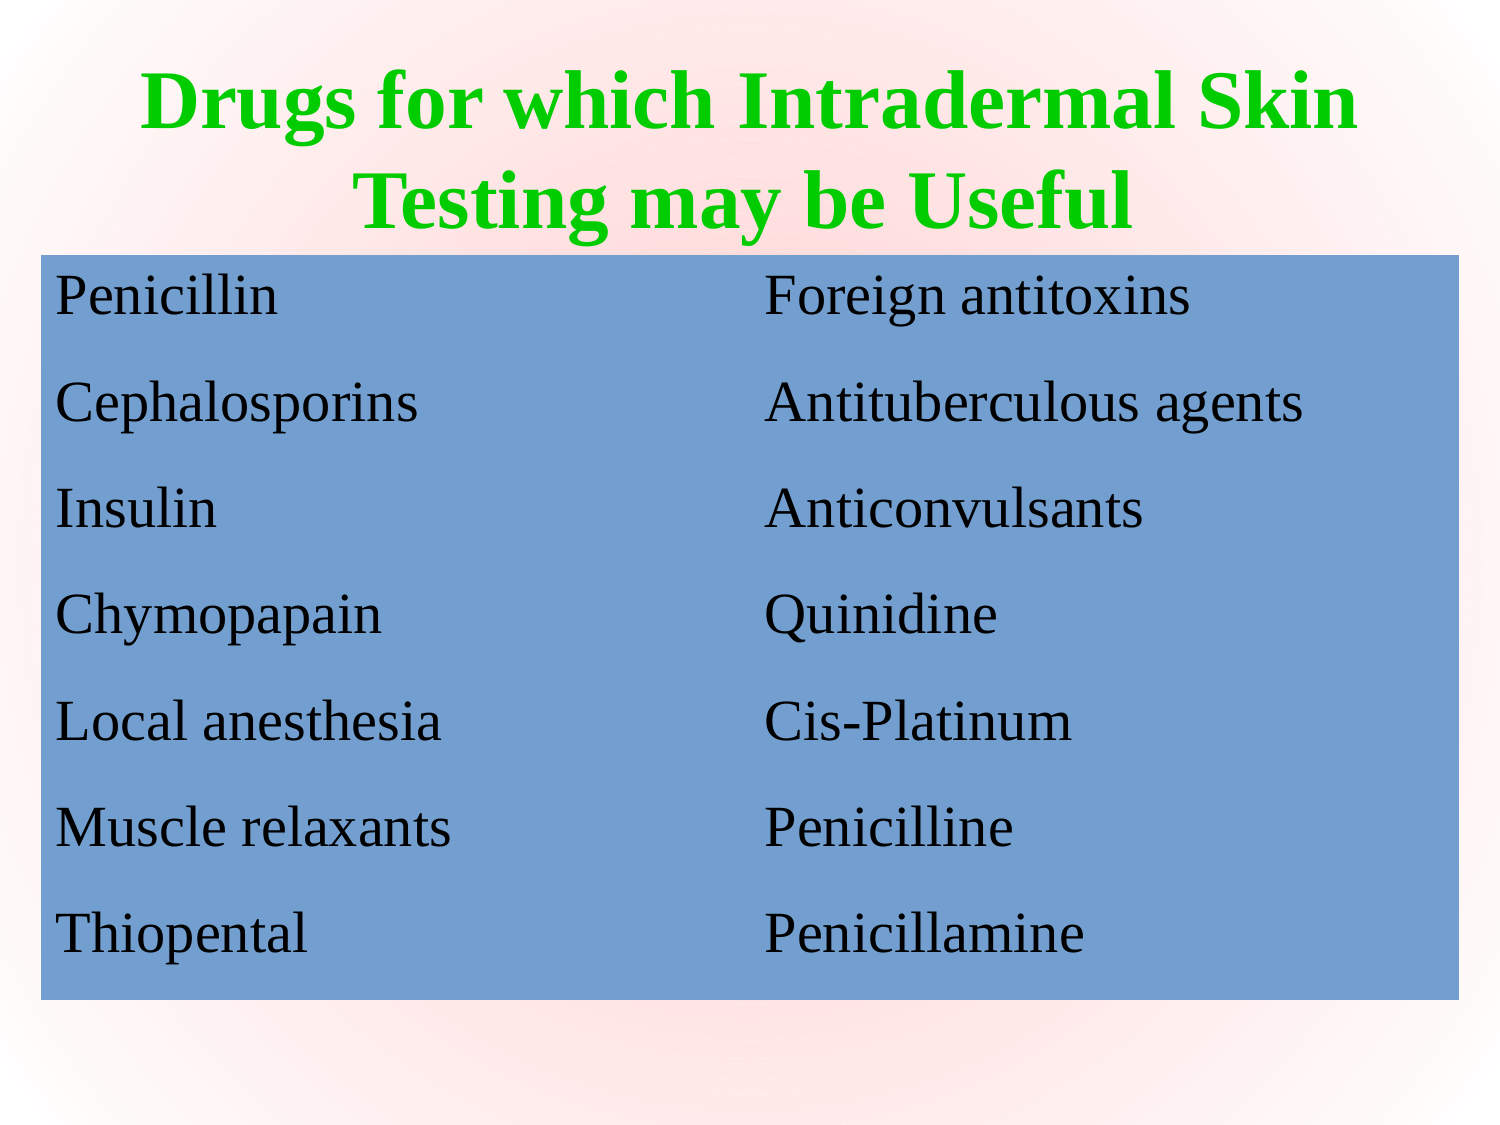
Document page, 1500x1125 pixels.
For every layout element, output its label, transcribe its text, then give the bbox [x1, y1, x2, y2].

table_cell Cephalosporins [41, 362, 750, 468]
table_cell Antituberculous agents [750, 362, 1459, 468]
table_cell Penicilline [750, 787, 1459, 893]
text_box Drugs for which Intradermal Skin Testing may be Useful [69, 37, 1431, 253]
table_cell Muscle relaxants [41, 787, 750, 893]
table_cell Local anesthesia [41, 681, 750, 787]
table_cell Cis-Platinum [750, 681, 1459, 787]
table_cell Anticonvulsants [750, 468, 1459, 574]
table_cell Thiopental [41, 893, 750, 1000]
table_cell Quinidine [750, 574, 1459, 681]
table_cell Insulin [41, 468, 750, 574]
table_cell Penicillamine [750, 893, 1459, 1000]
table_header Foreign antitoxins [750, 255, 1459, 362]
table_cell Chymopapain [41, 574, 750, 681]
table_header Penicillin [41, 255, 750, 362]
